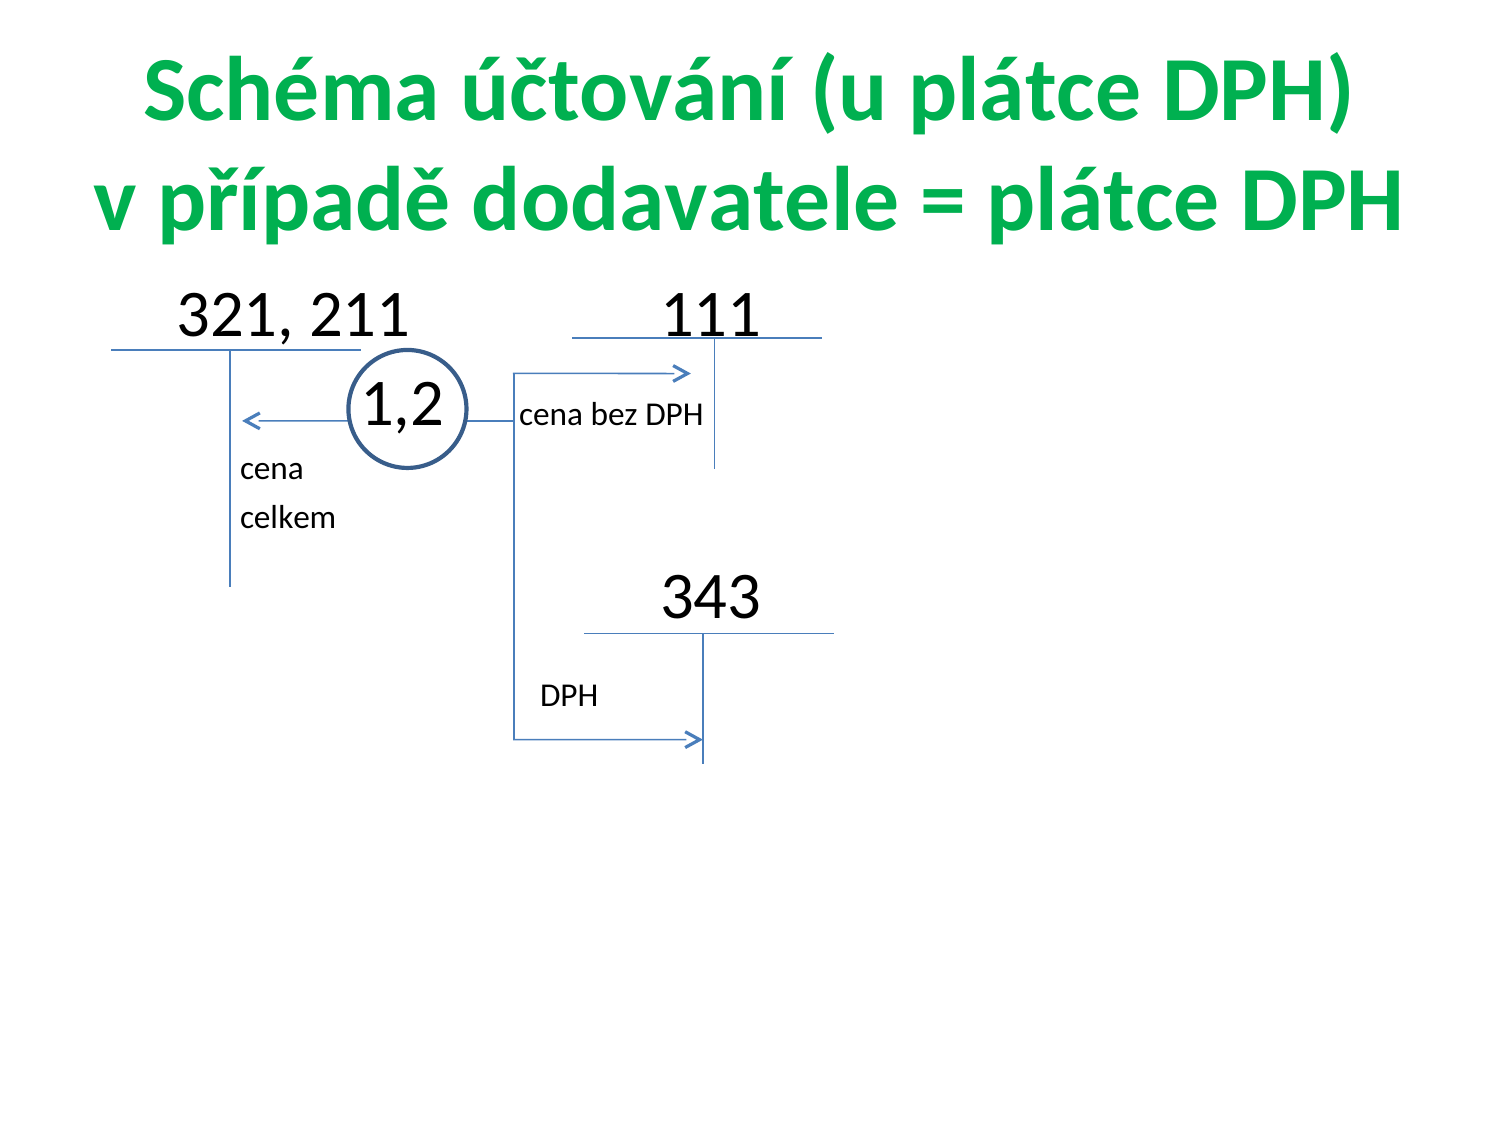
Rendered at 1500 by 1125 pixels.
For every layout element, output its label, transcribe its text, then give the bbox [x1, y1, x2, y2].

title Schéma účtování (u plátce DPH) v případě dodavatele = plátce DPH [75, 21, 1426, 257]
list 321, 211 111 1,2 cena bez DPH cena celkem 343 DPH [75, 262, 1426, 1006]
